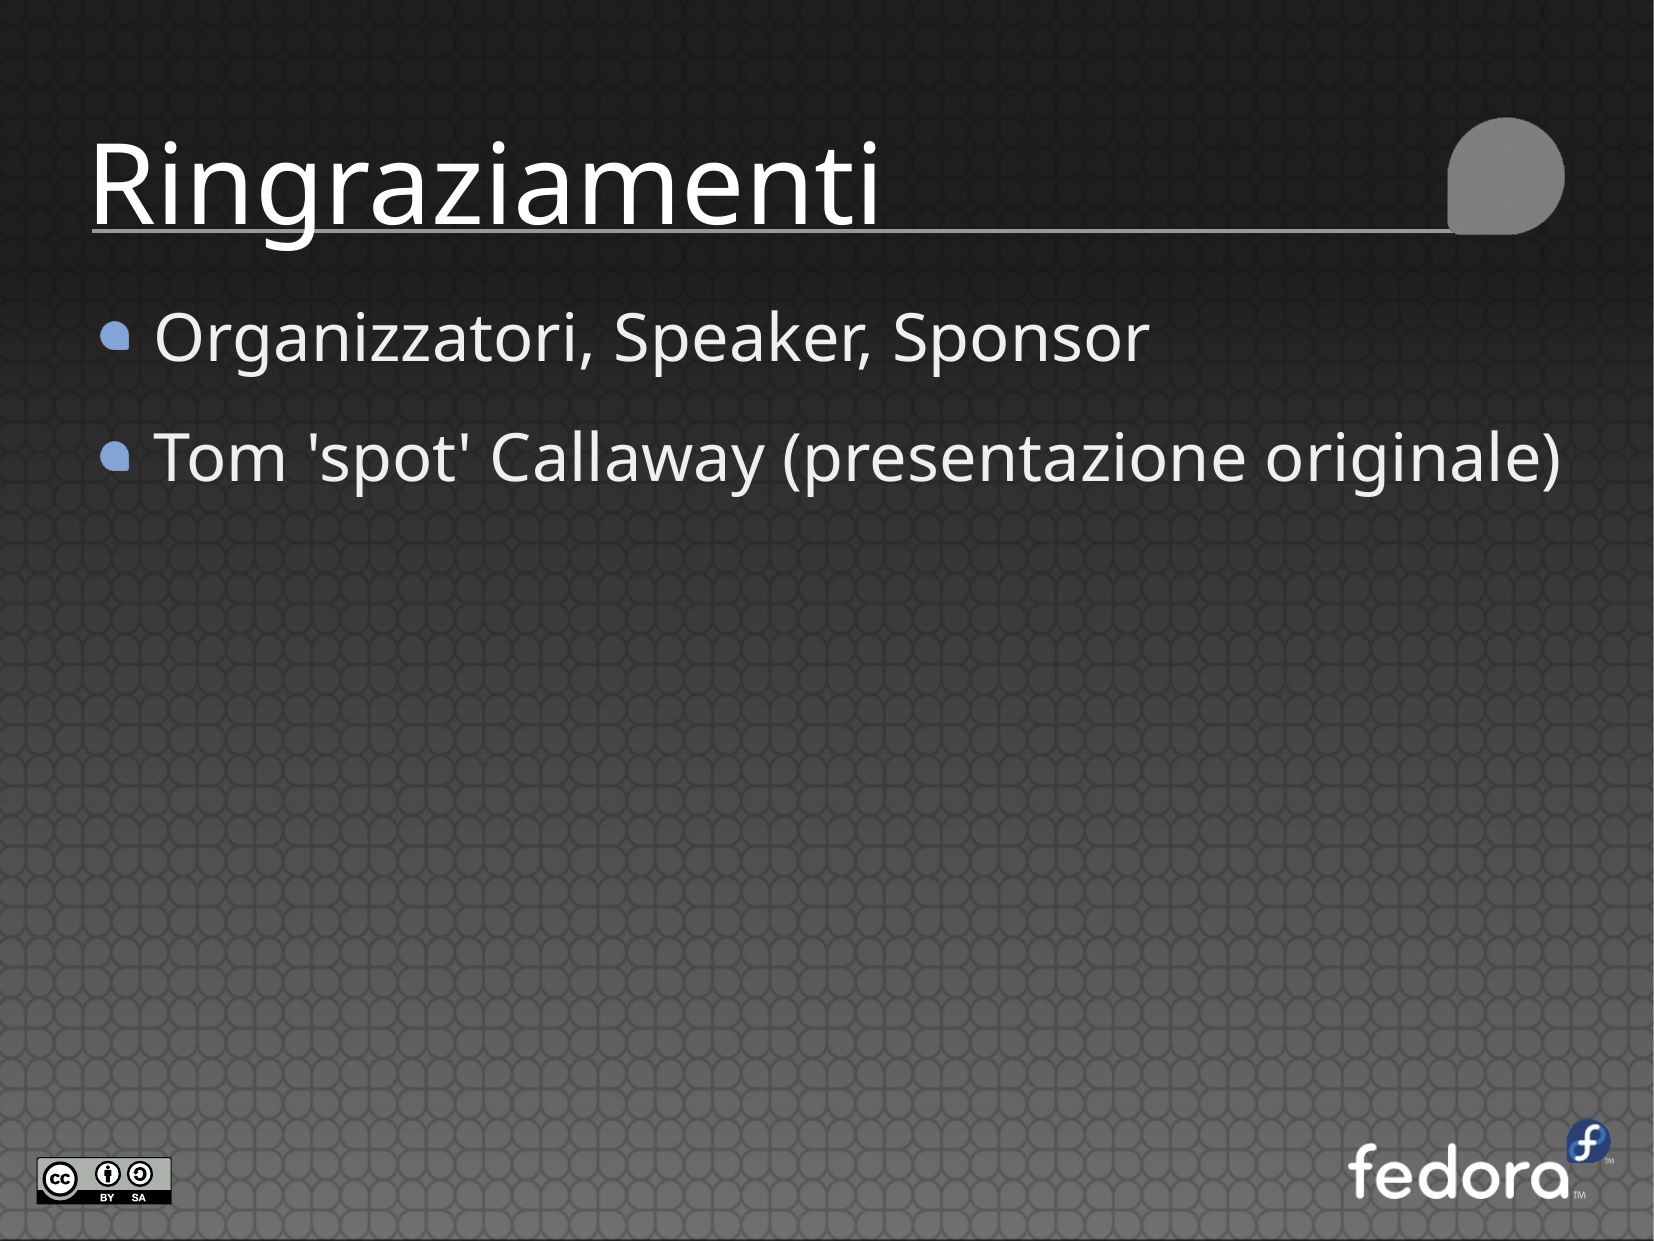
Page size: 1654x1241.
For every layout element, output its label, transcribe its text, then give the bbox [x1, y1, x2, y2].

title Ringraziamenti [86, 110, 1576, 251]
picture [0, 0, 1654, 1241]
list Organizzatori, Speaker, Sponsor Tom 'spot' Callaway (presentazione originale) [82, 290, 1571, 1109]
